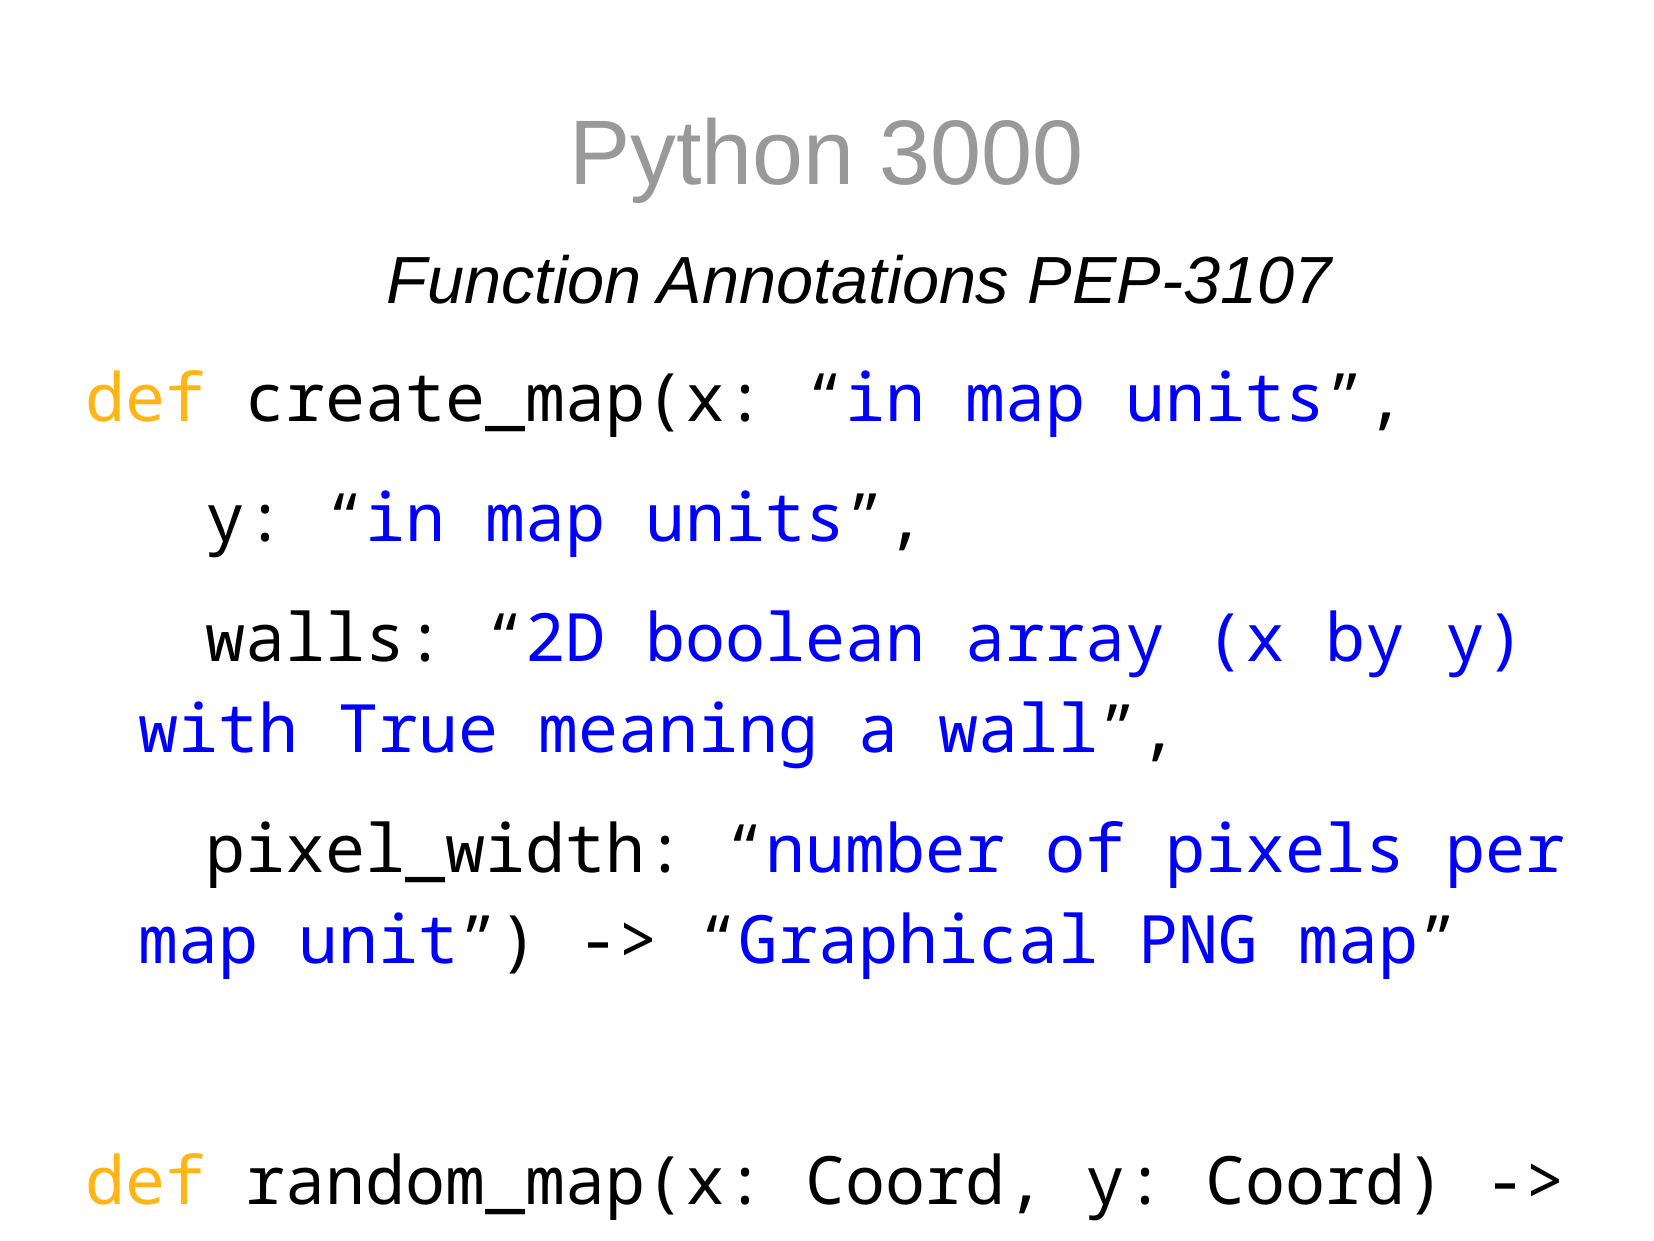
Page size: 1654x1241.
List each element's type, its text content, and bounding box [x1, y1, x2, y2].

title Python 3000 [82, 49, 1571, 257]
list def create_map(x: “in map units”, y: “in map units”, walls: “2D boolean array (x by y) with True meaning a wall”, pixel_width: “number of pixels per map unit”) -> “Graphical PNG map” def random_map(x: Coord, y: Coord) -> Image: [67, 349, 1632, 1196]
text_box [104, 620, 1521, 705]
text_box Function Annotations PEP-3107 [371, 235, 1332, 350]
